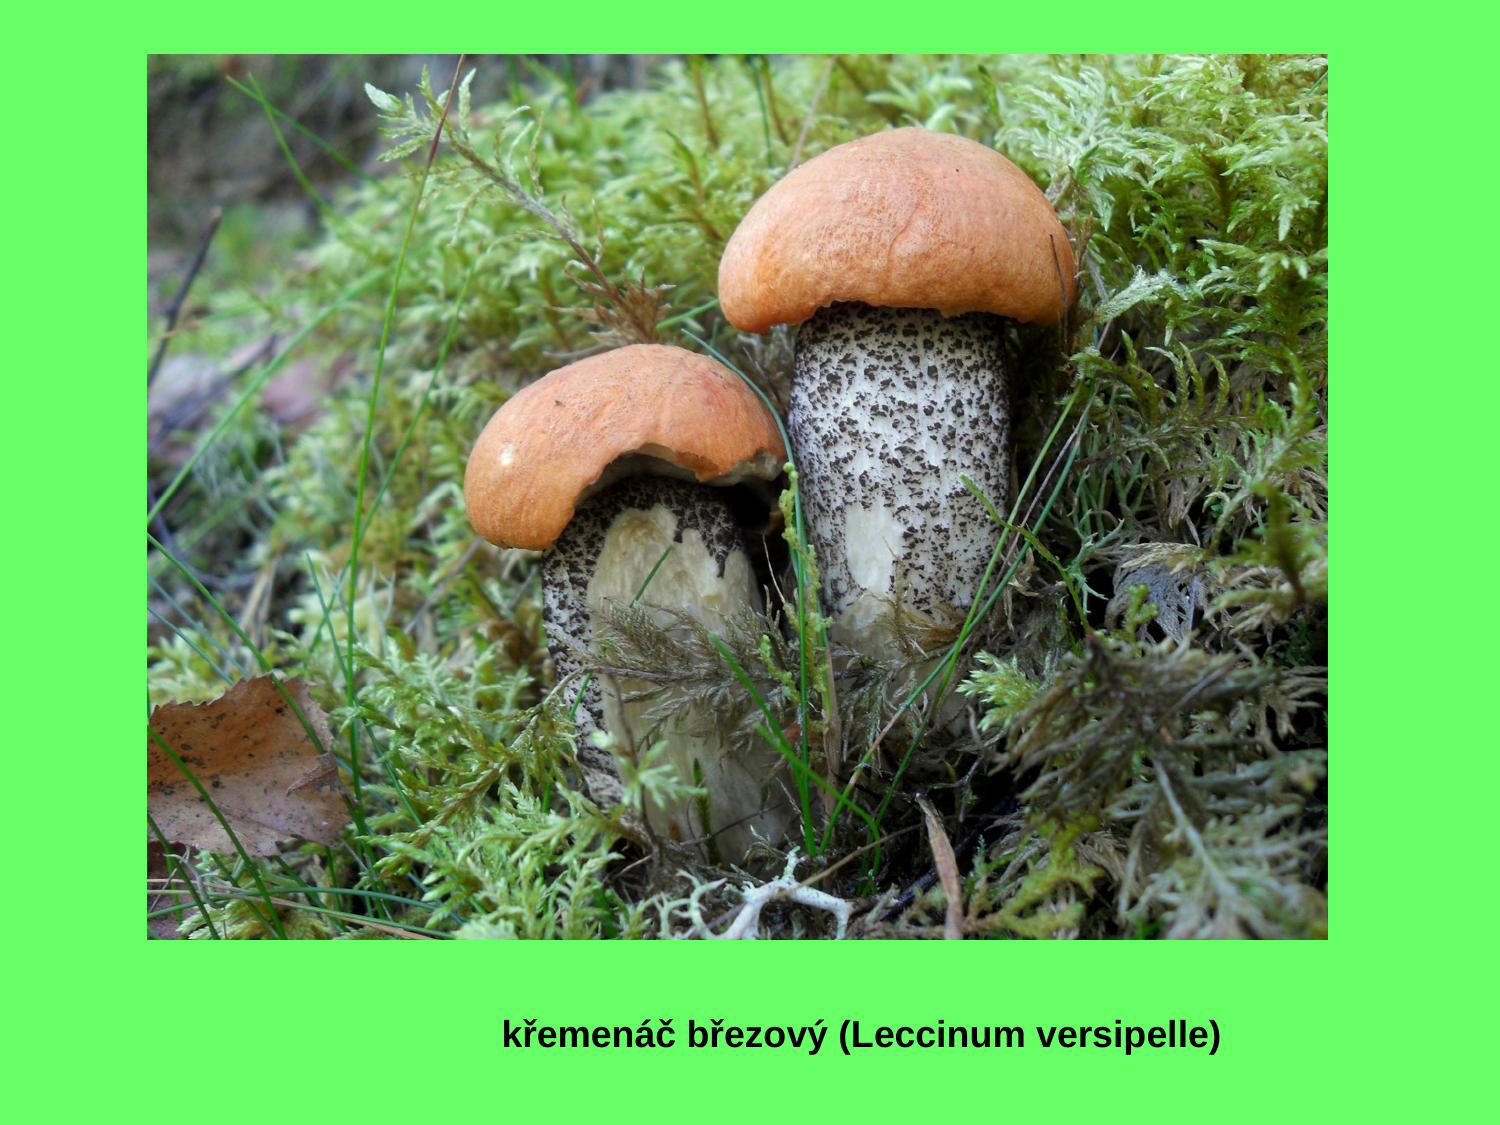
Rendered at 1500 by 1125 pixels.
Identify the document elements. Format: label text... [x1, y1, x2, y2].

picture [147, 54, 1328, 940]
text_box křemenáč březový (Leccinum versipelle) [486, 1002, 1238, 1064]
